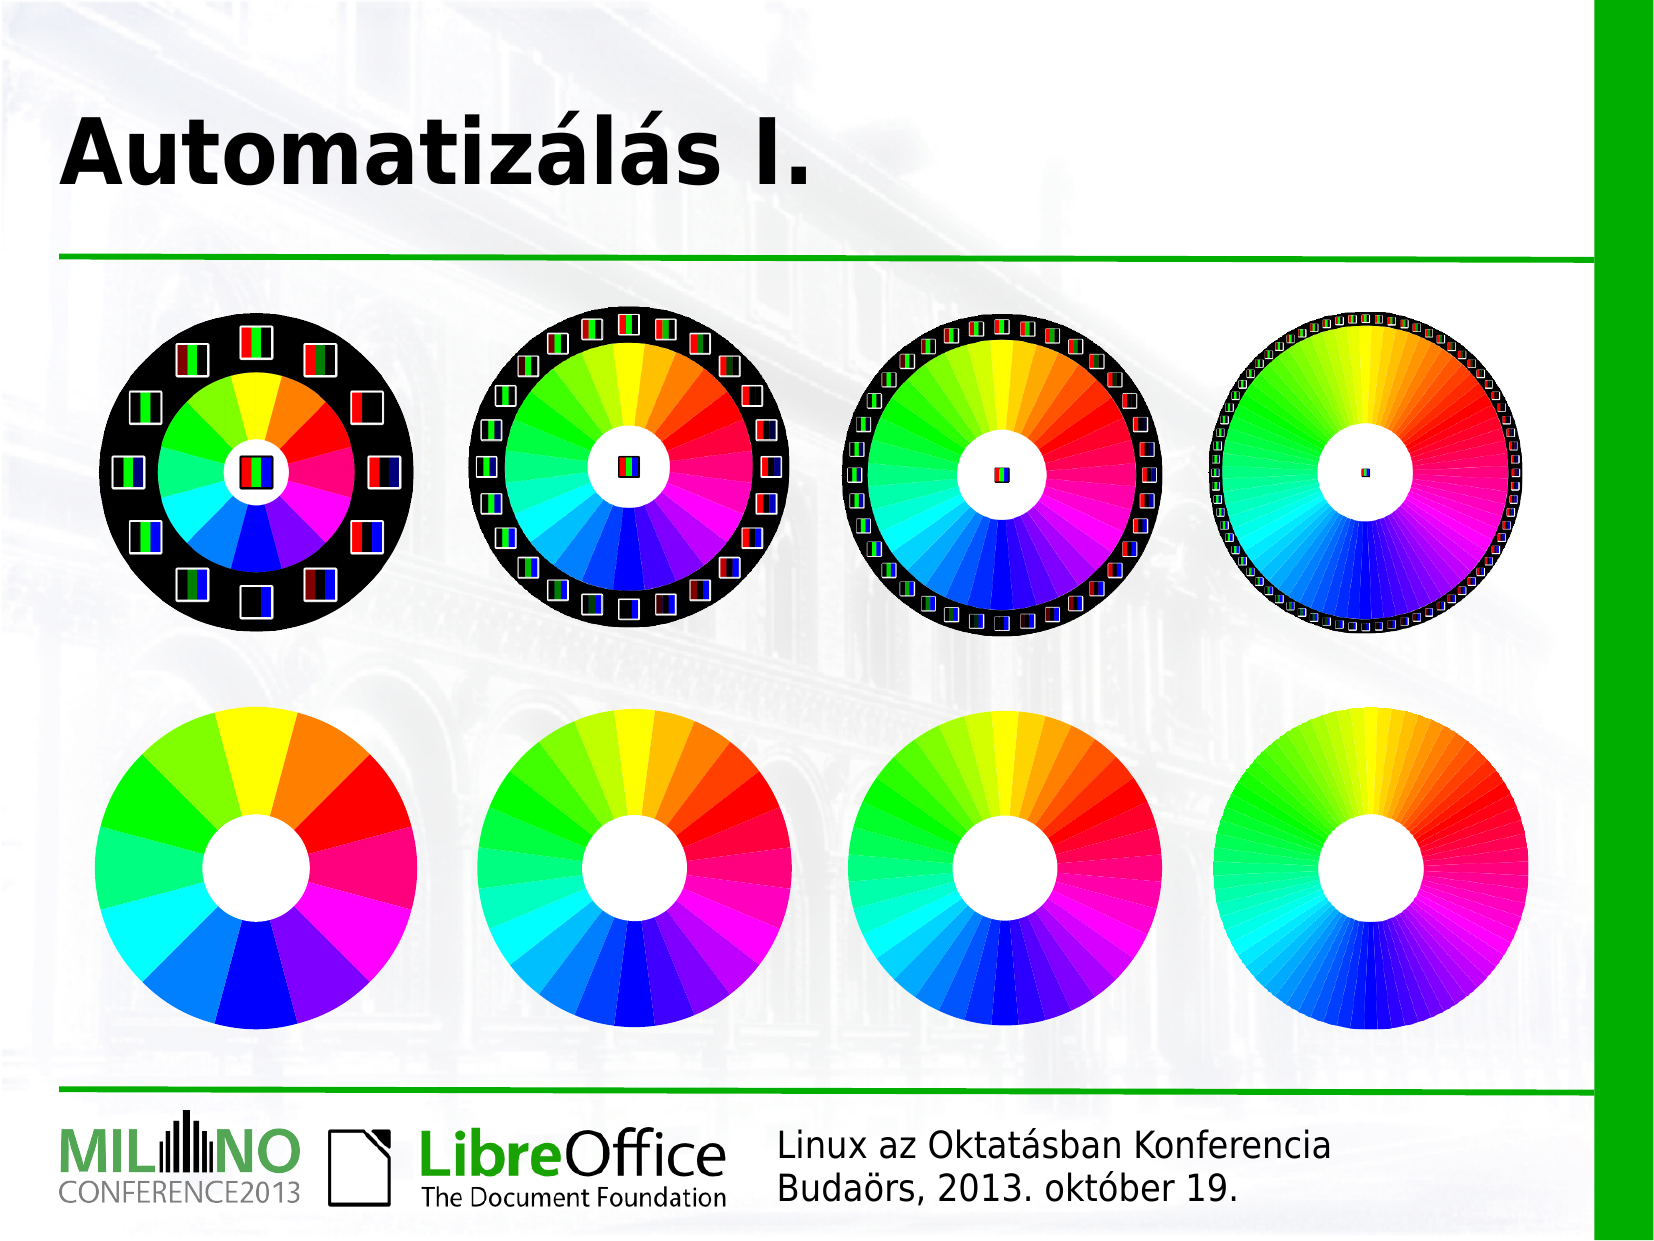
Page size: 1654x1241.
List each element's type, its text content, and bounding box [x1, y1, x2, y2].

title Automatizálás I. [59, 49, 1548, 257]
picture [1, 0, 1594, 1241]
